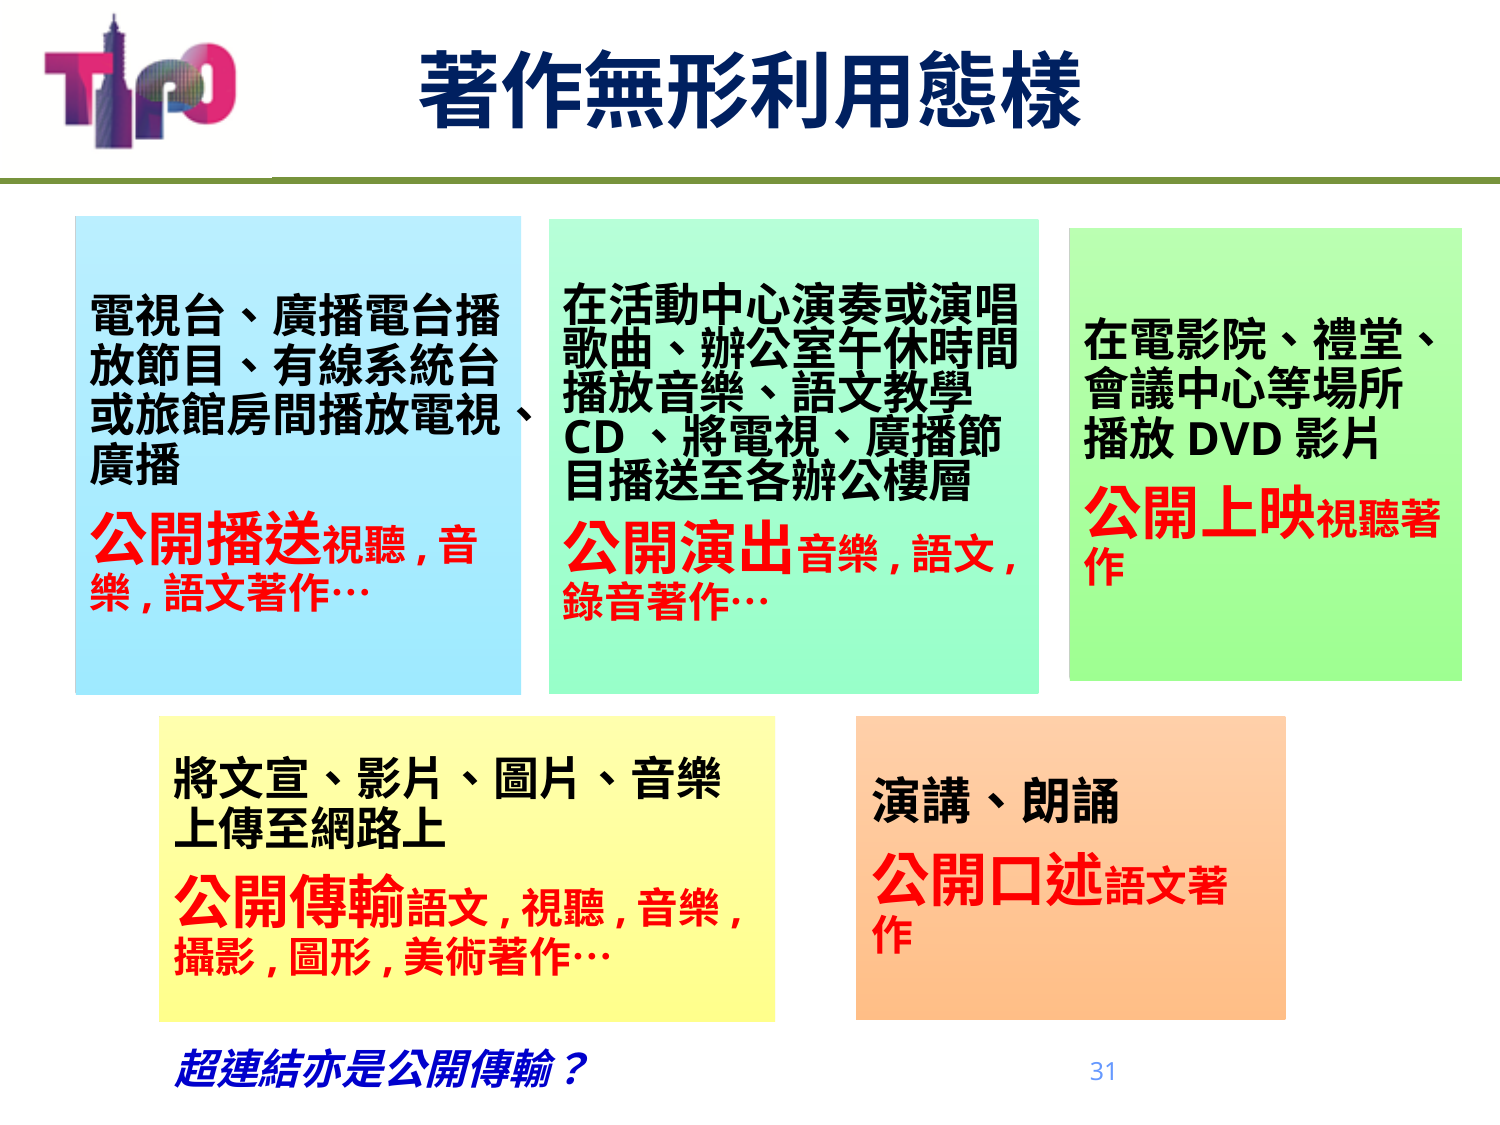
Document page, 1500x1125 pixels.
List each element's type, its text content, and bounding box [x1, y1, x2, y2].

text_box 31 [1074, 1042, 1426, 1103]
title 著作無形利用態樣 [115, 30, 1385, 160]
text_box 在電影院、禮堂、會議中心等場所播放DVD影片 公開上映視聽著作 [1069, 228, 1462, 681]
text_box 將文宣、影片、圖片、音樂上傳至網路上 公開傳輸語文,視聽,音樂,攝影,圖形,美術著作… [159, 716, 776, 1022]
text_box 在活動中心演奏或演唱歌曲、辦公室午休時間播放音樂、語文教學CD、將電視、廣播節目播送至各辦公樓層 公開演出音樂,語文,錄音著作… [549, 219, 1039, 694]
text_box 電視台、廣播電台播放節目、有線系統台或旅館房間播放電視、廣播 公開播送視聽,音樂,語文著作… [75, 216, 522, 695]
text_box 超連結亦是公開傳輸？ [159, 1035, 656, 1094]
text_box 演講、朗誦 公開口述語文著作 [856, 716, 1286, 1020]
